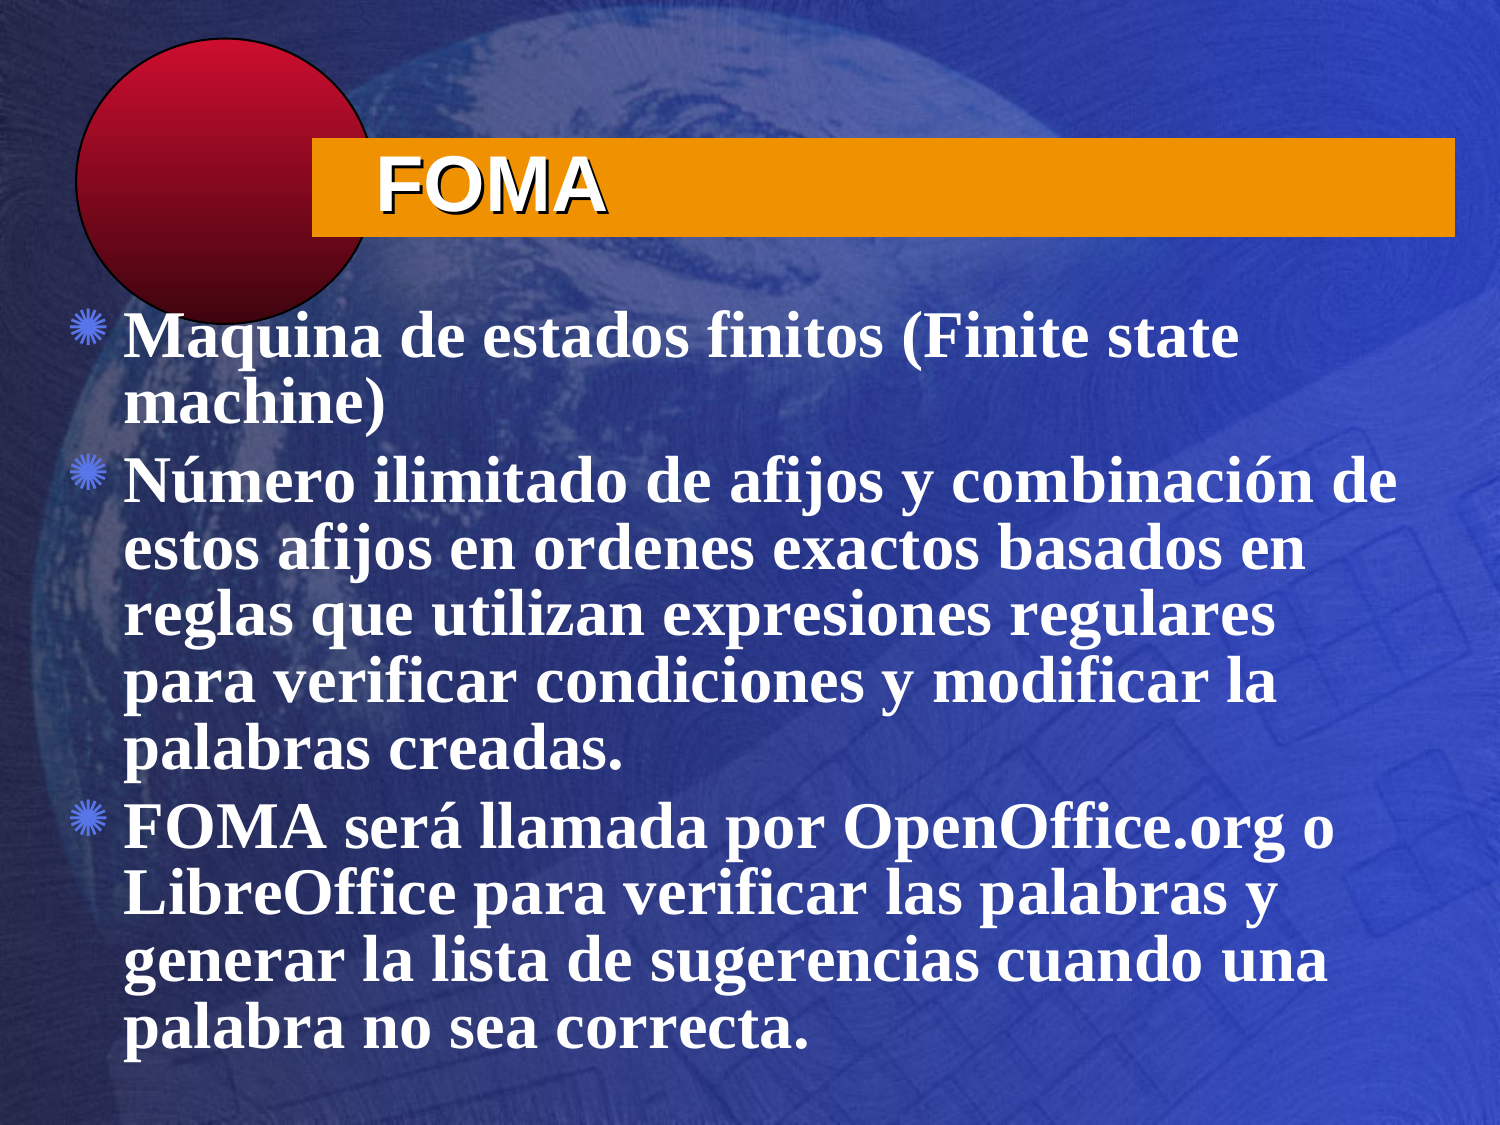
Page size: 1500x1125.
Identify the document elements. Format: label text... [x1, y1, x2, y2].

text_box FOMA [375, 139, 1454, 235]
text_box Maquina de estados finitos (Finite state machine) Número ilimitado de afijos y combinación de estos afijos en ordenes exactos basados en reglas que utilizan expresiones regulares para verificar condiciones y modificar la palabras creadas. FOMA será llamada por OpenOffice.org o LibreOffice para verificar las palabras y generar la lista de sugerencias cuando una palabra no sea correcta. [52, 209, 1440, 1125]
picture [0, 0, 1500, 1125]
